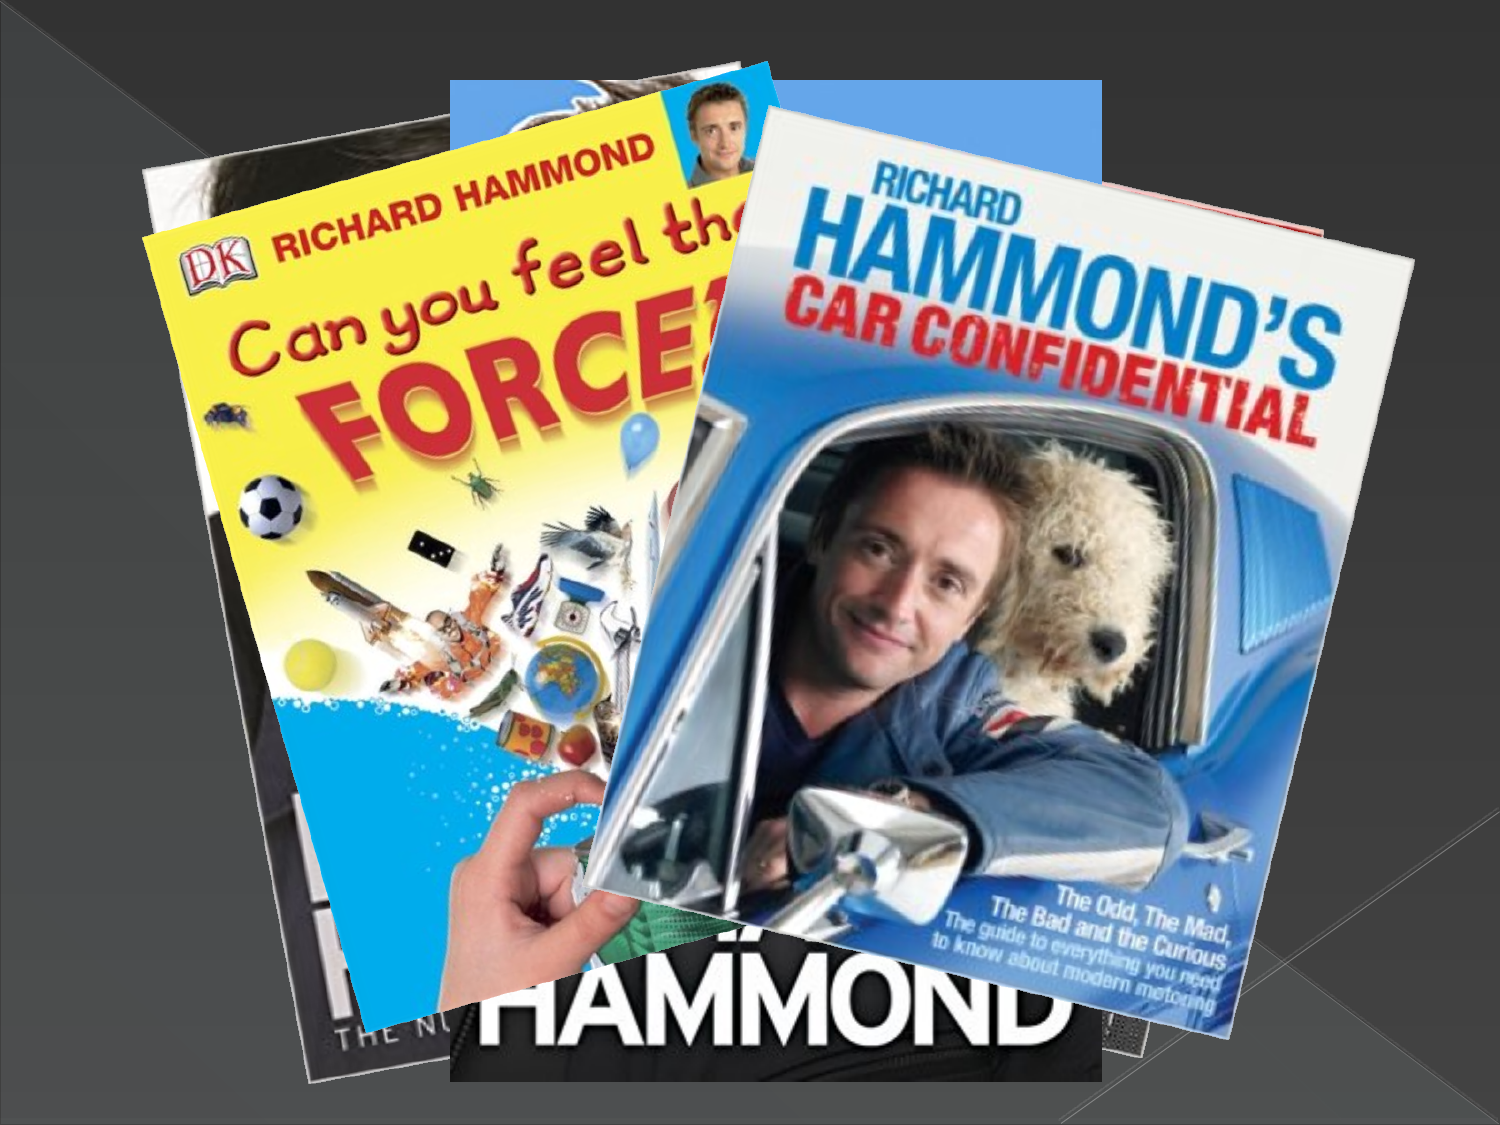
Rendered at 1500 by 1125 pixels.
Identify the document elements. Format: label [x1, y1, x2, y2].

picture [141, 60, 1415, 1084]
